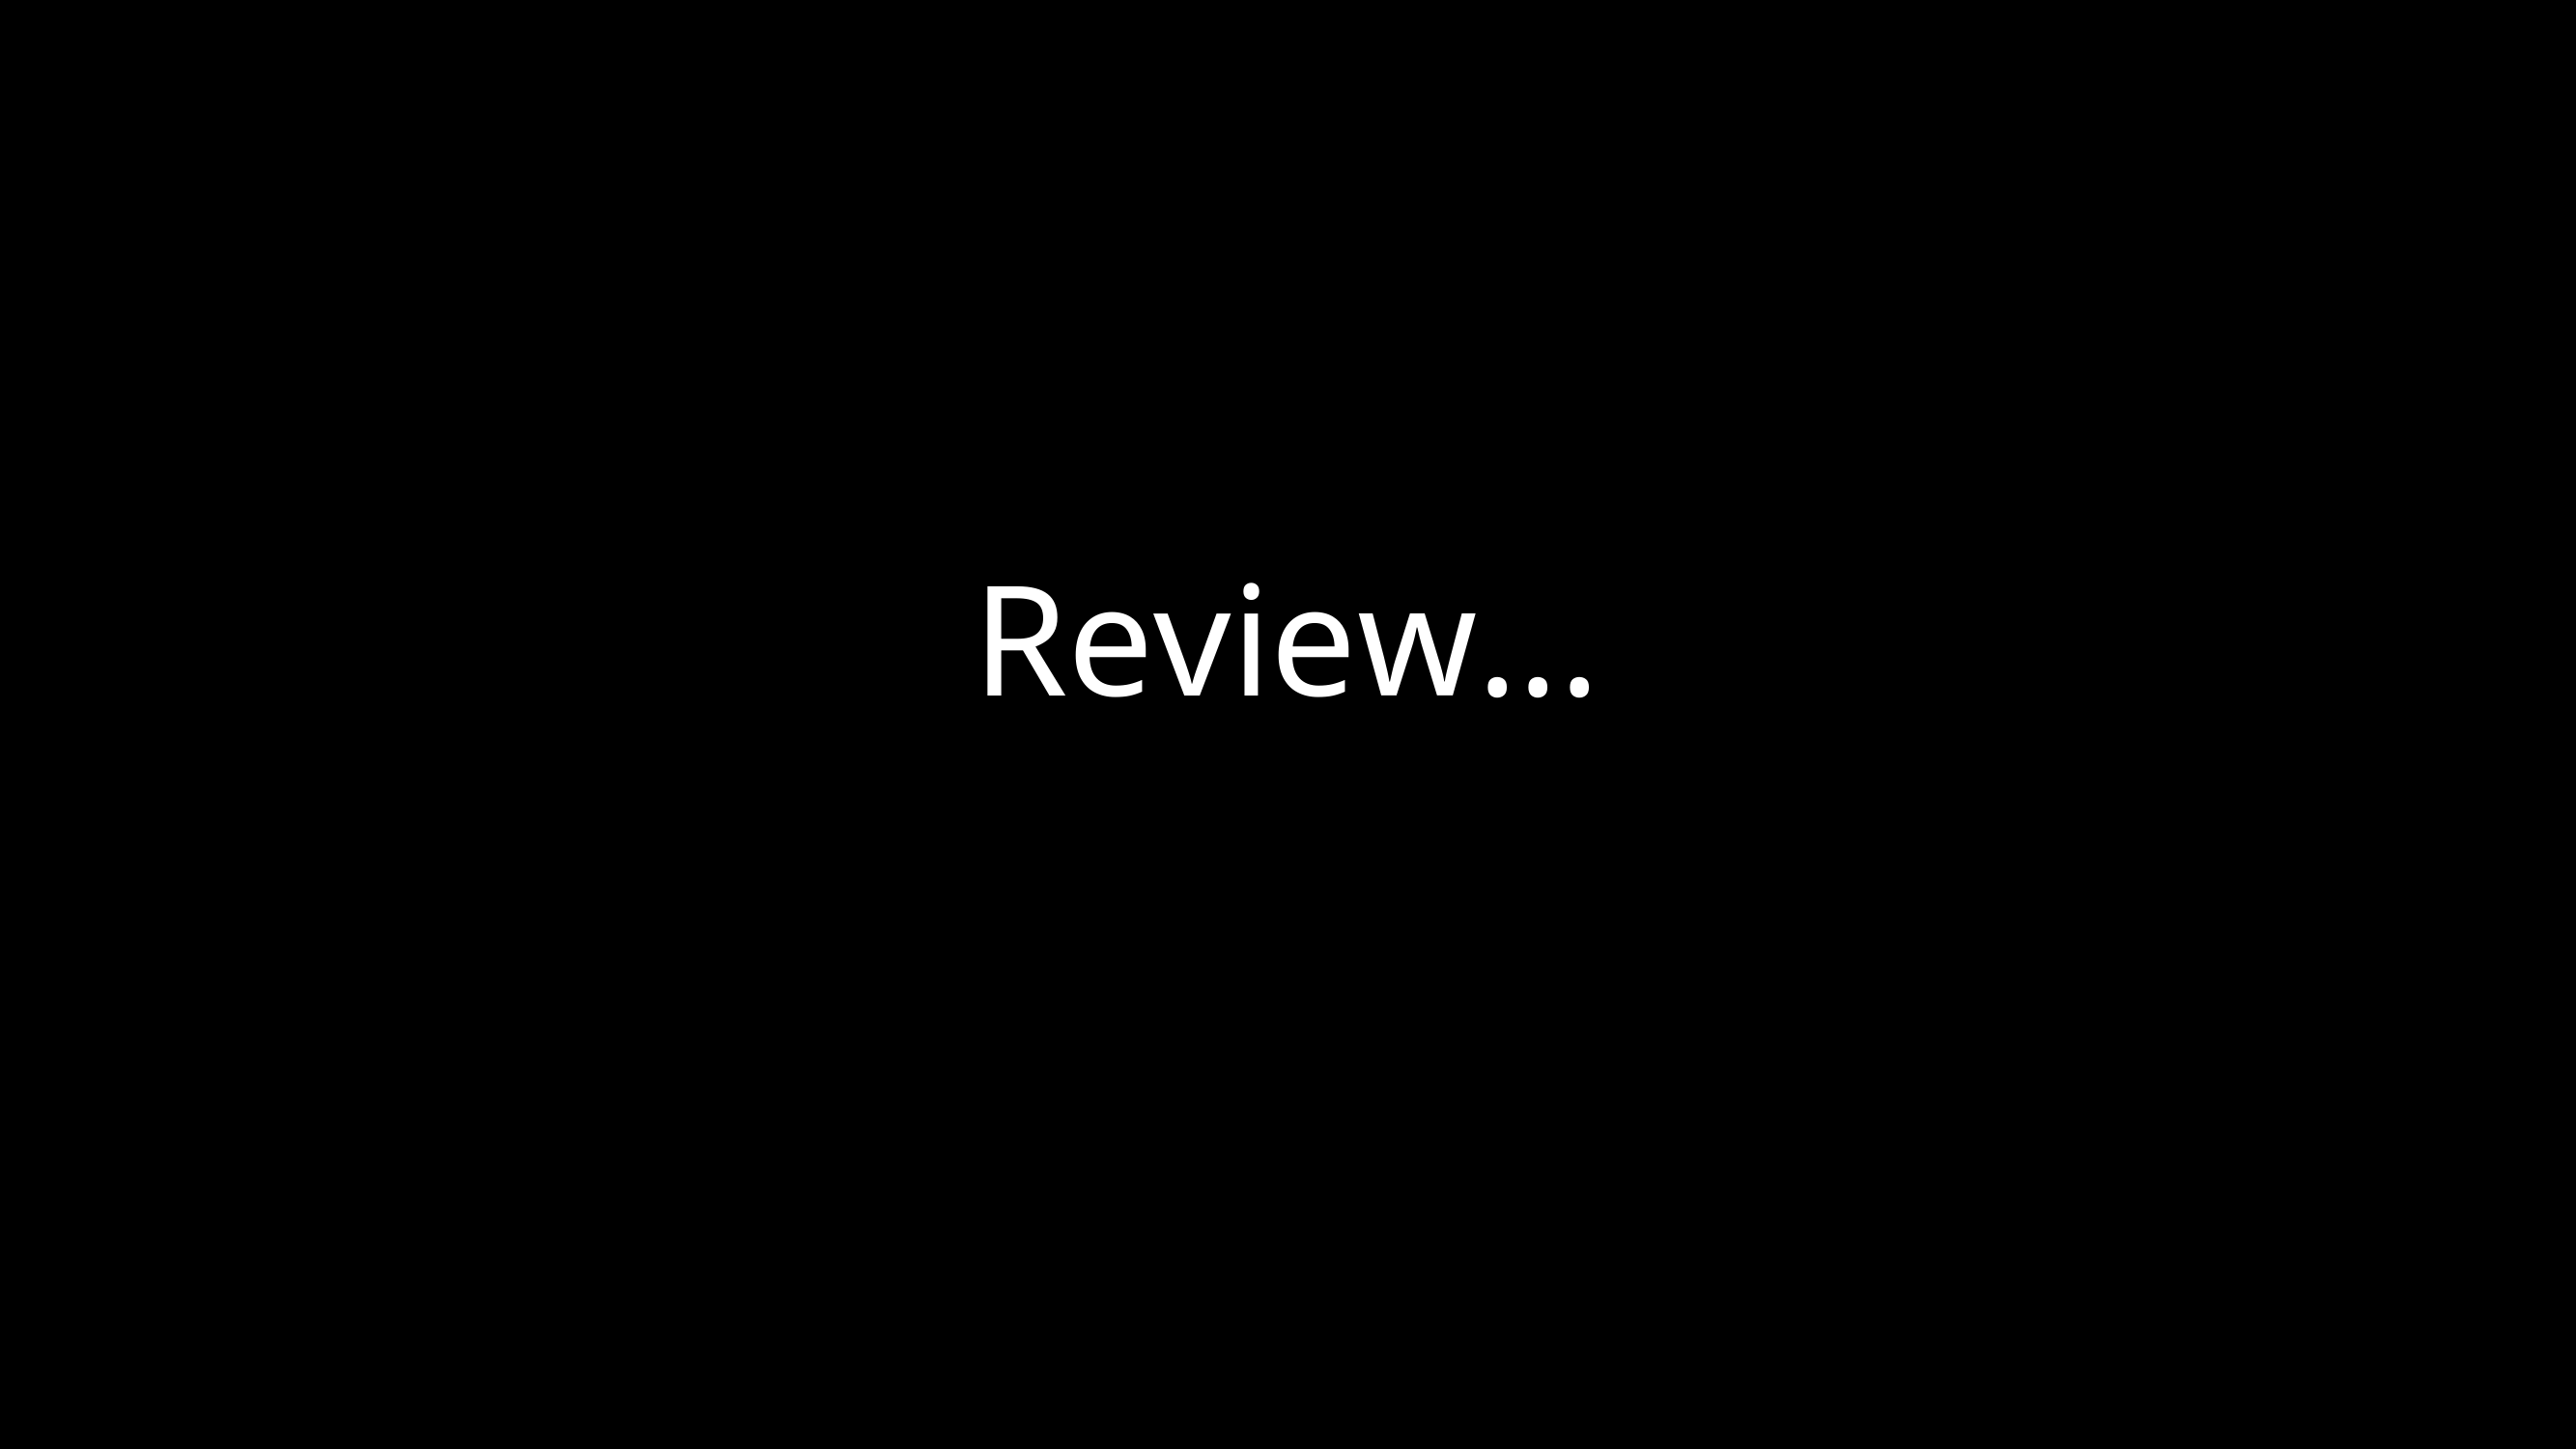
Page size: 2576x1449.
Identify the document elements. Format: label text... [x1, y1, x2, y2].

title Review... [183, 243, 2392, 733]
